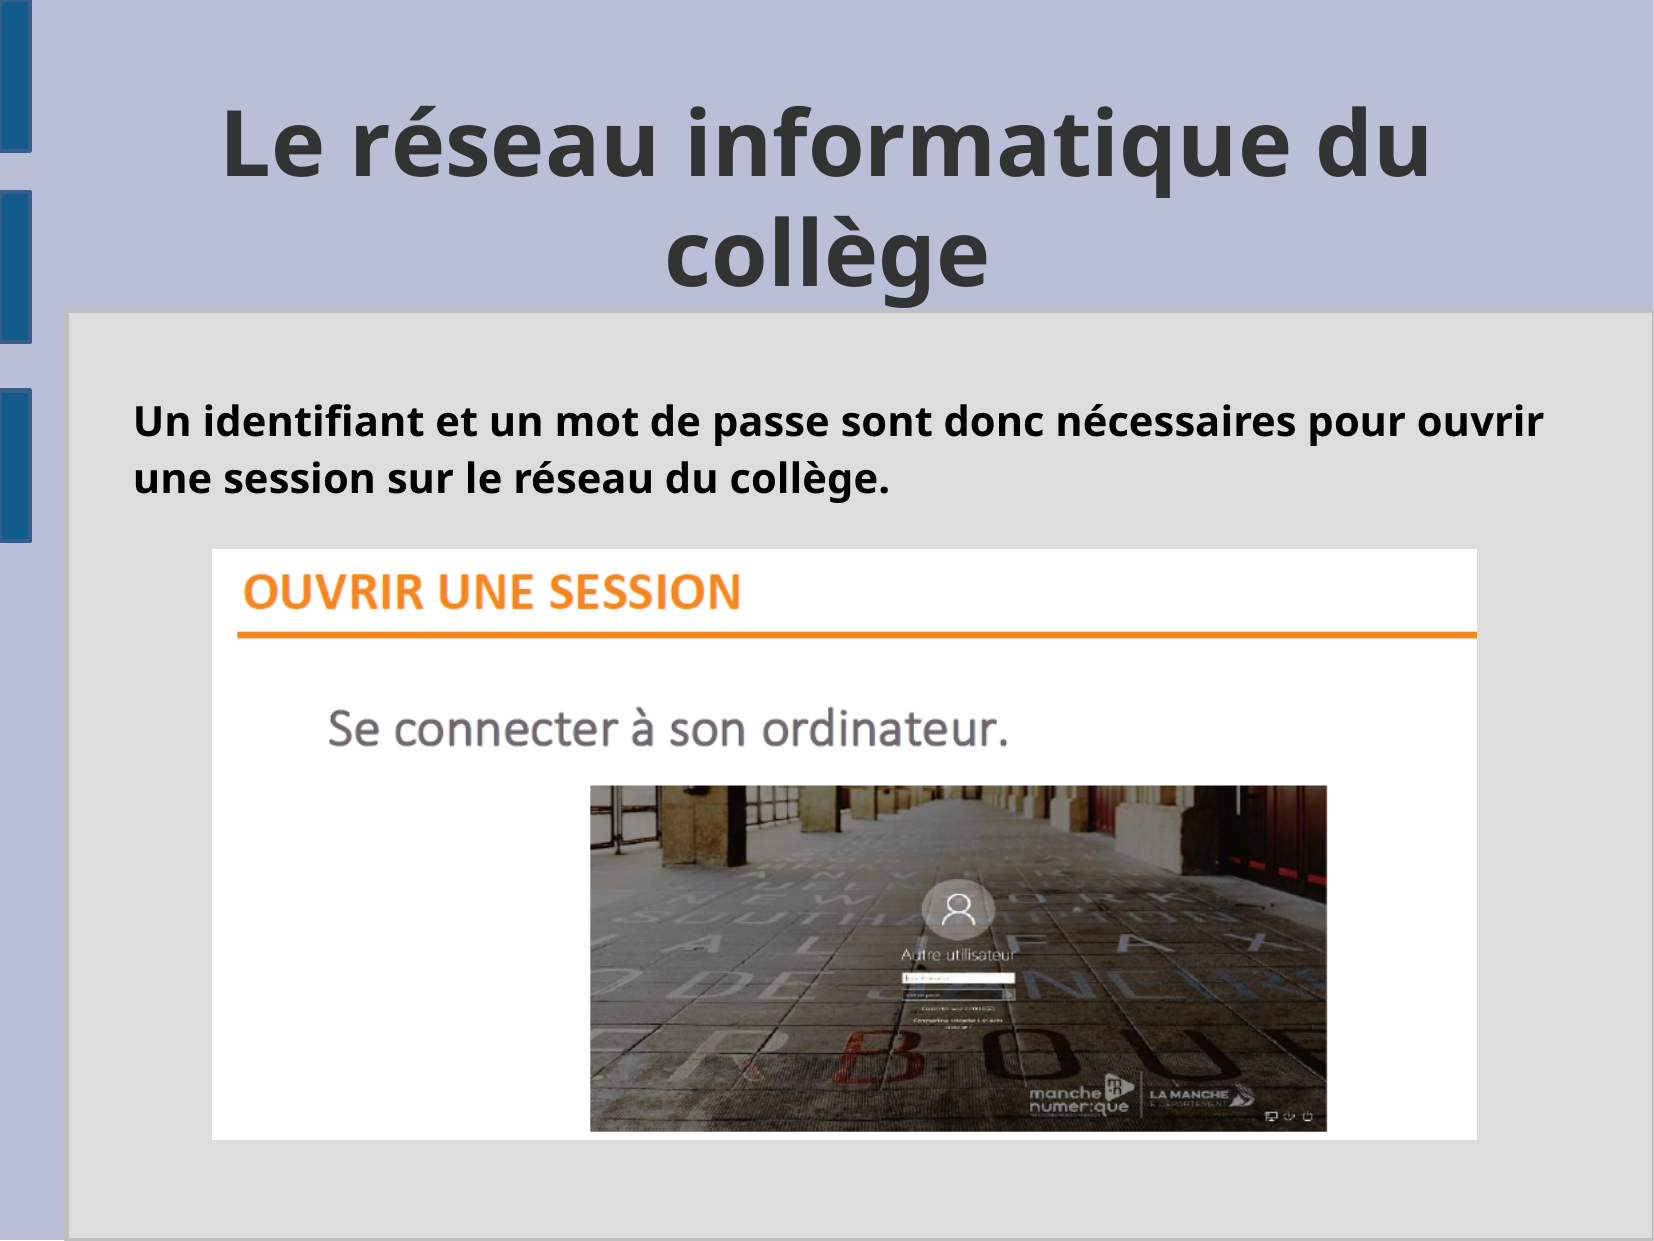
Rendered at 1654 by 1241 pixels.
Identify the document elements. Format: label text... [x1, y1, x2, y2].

text_box Un identifiant et un mot de passe sont donc nécessaires pour ouvrir une session sur le réseau du collège. [118, 383, 1595, 515]
picture [212, 549, 1477, 1140]
title Le réseau informatique du collège [121, 66, 1534, 323]
